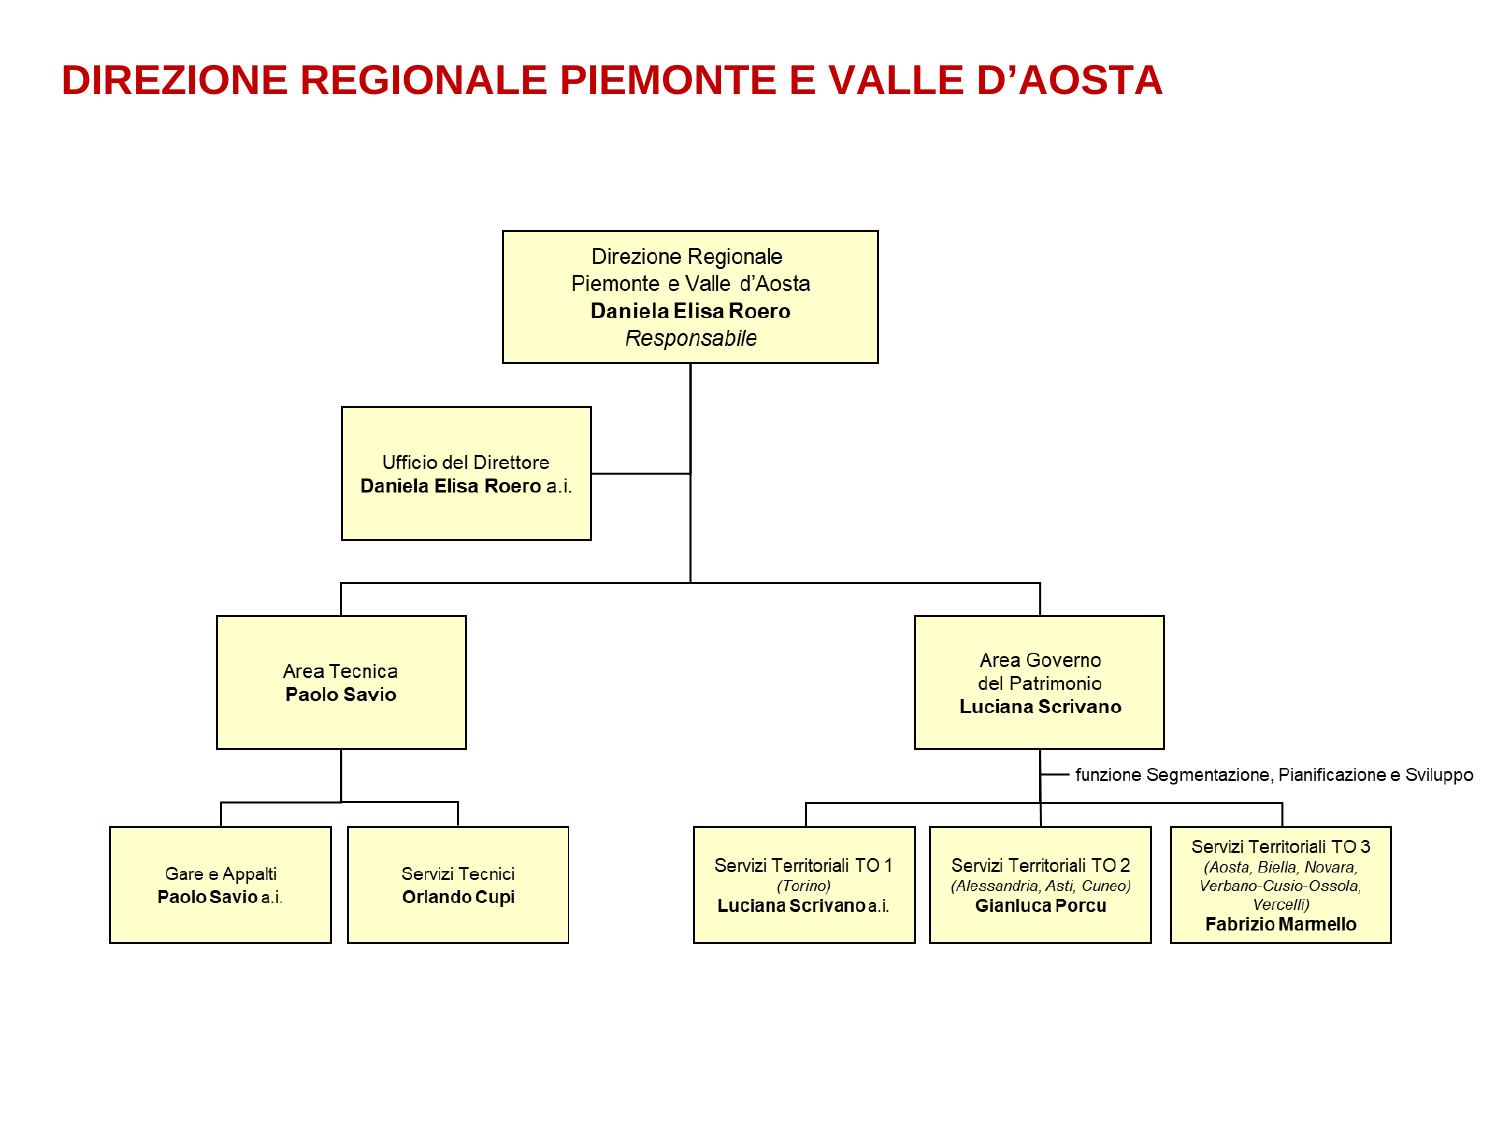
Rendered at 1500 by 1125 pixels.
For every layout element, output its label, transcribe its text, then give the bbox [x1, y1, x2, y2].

picture [109, 230, 1489, 945]
text_box DIREZIONE REGIONALE PIEMONTE E VALLE D’AOSTA [46, 45, 1458, 128]
